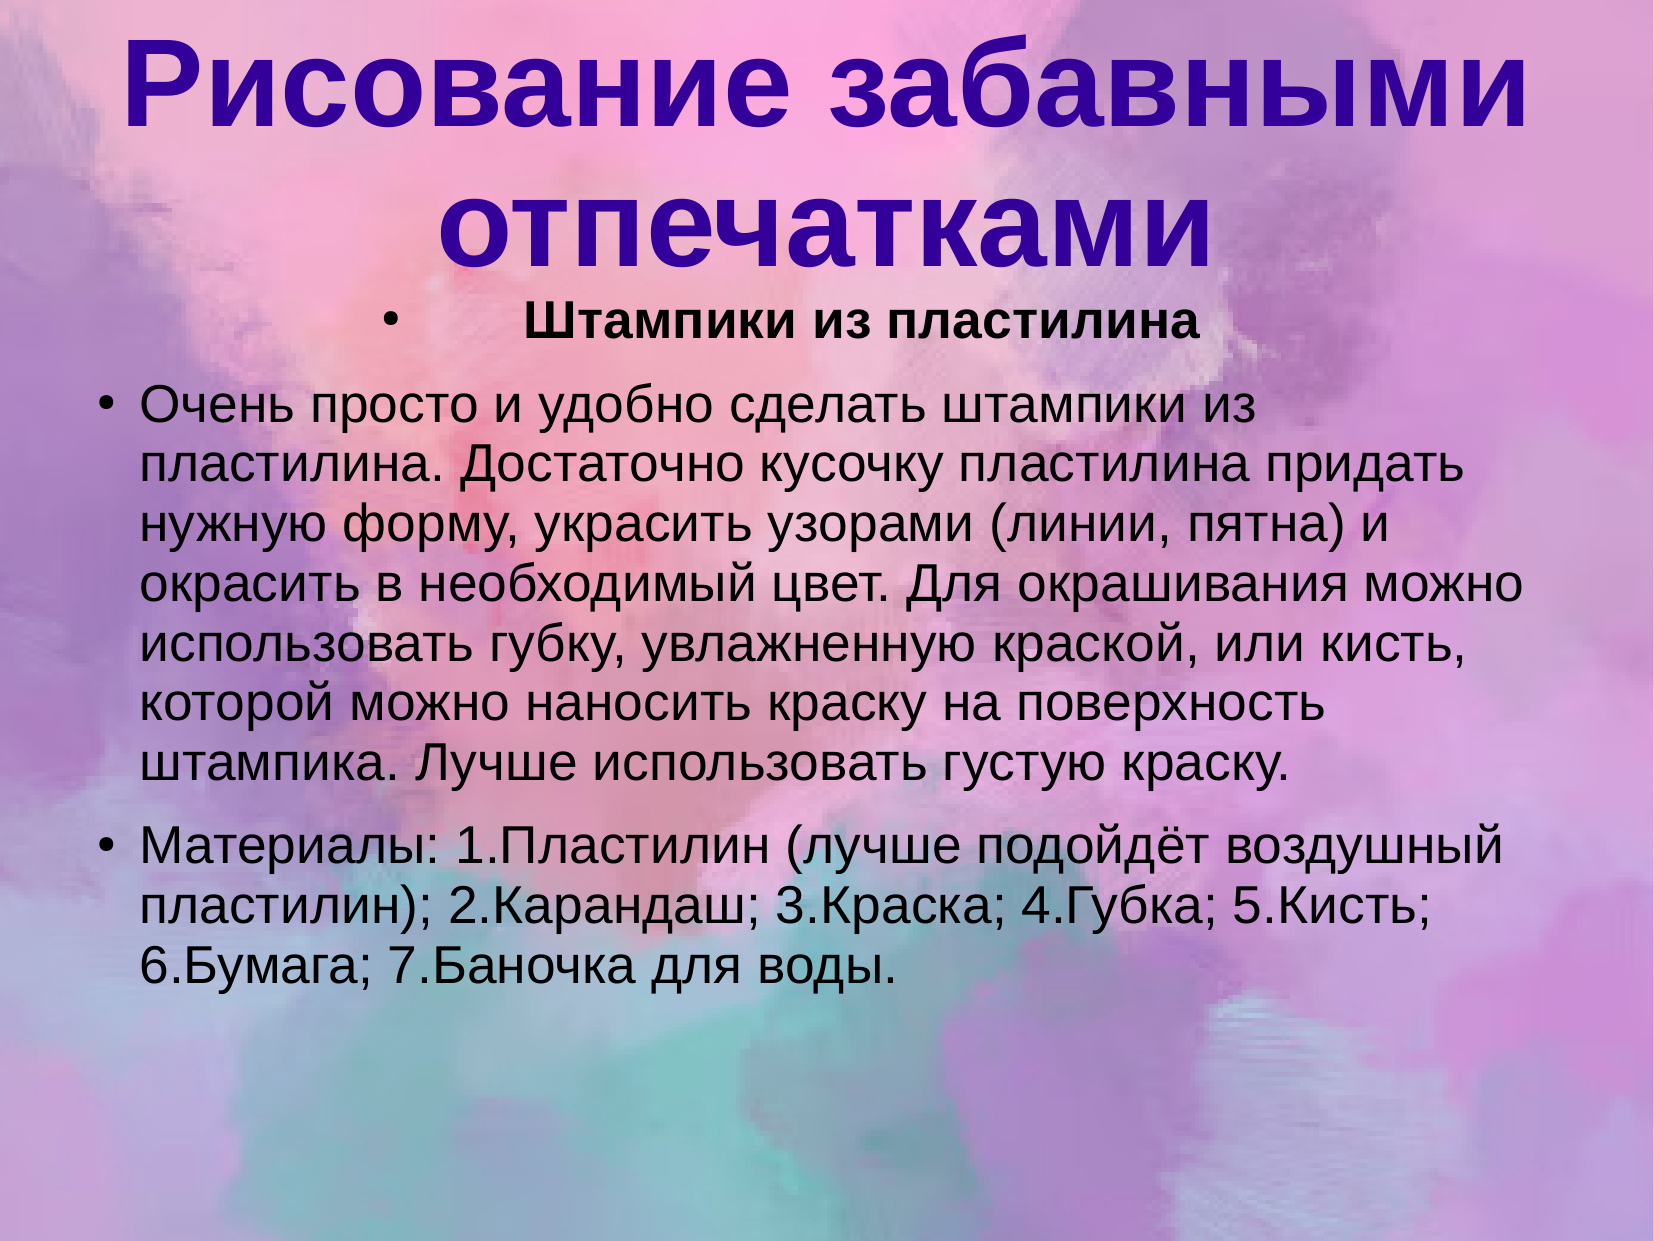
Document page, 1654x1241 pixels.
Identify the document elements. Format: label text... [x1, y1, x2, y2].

picture [0, 0, 1654, 1241]
list Штампики из пластилина Очень просто и удобно сделать штампики из пластилина. Достаточно кусочку пластилина придать нужную форму, украсить узорами (линии, пятна) и окрасить в необходимый цвет. Для окрашивания можно использовать губку, увлажненную краской, или кисть, которой можно наносить краску на поверхность штампика. Лучше использовать густую краску. Материалы: 1.Пластилин (лучше подойдёт воздушный пластилин); 2.Карандаш; 3.Краска; 4.Губка; 5.Кисть; 6.Бумага; 7.Баночка для воды. [82, 290, 1571, 1010]
title Рисование забавными отпечатками [82, 13, 1571, 290]
